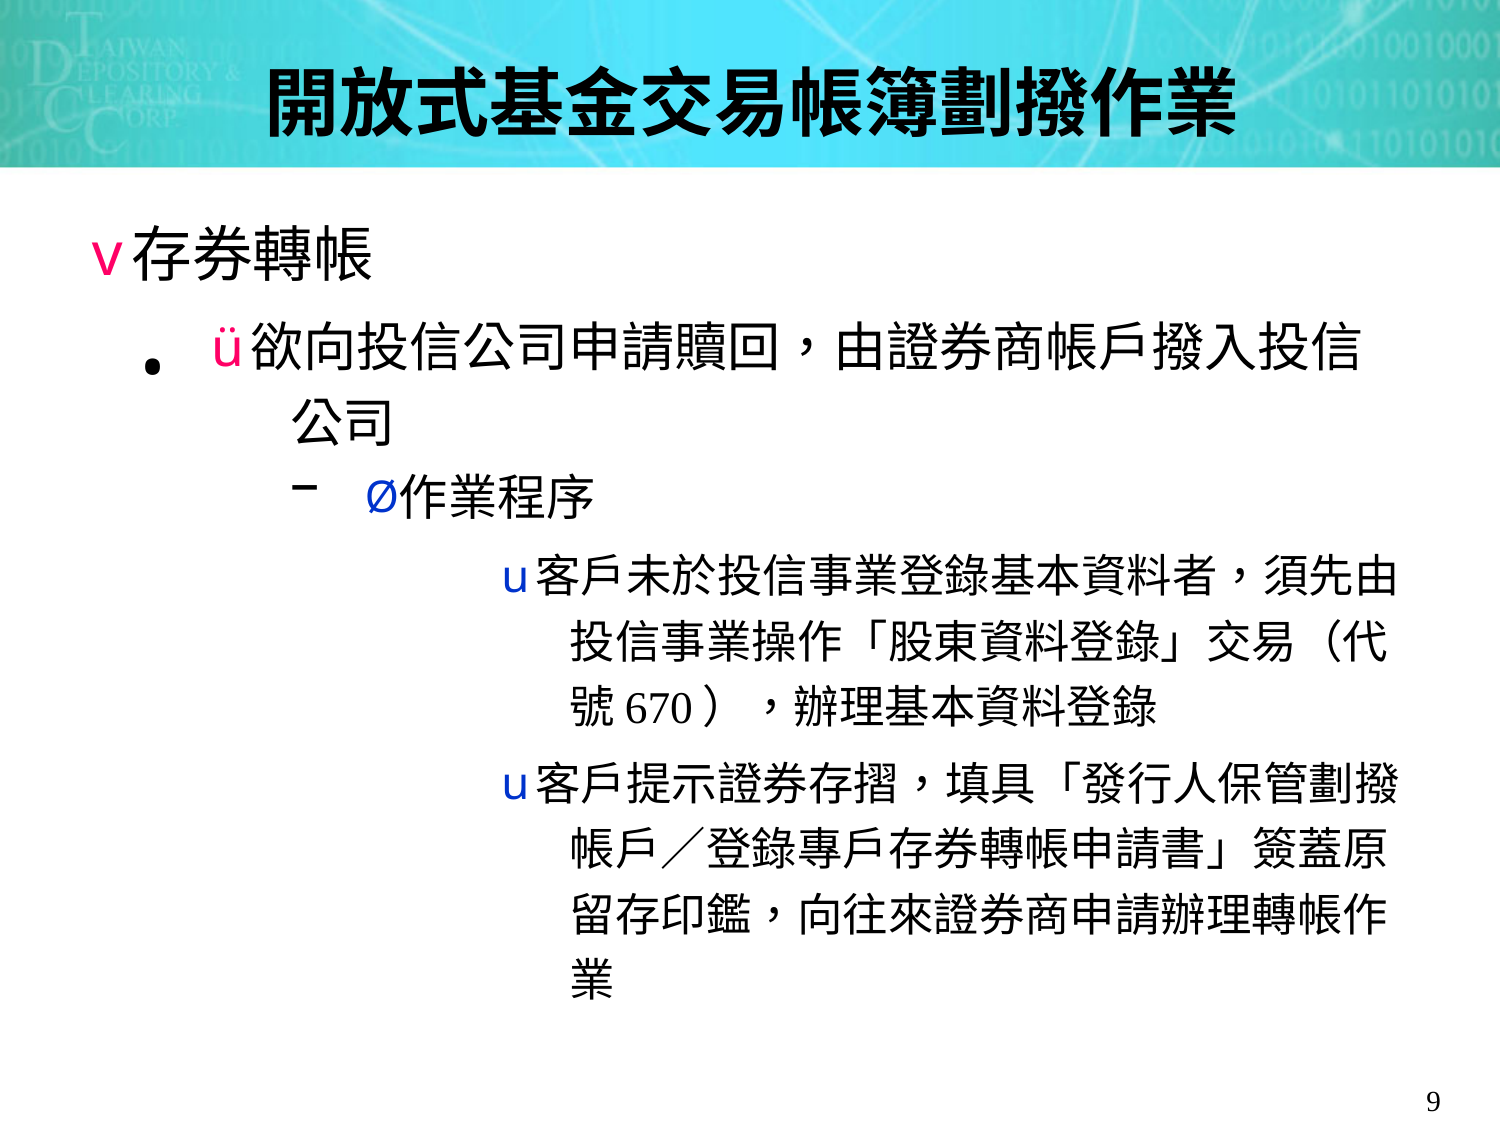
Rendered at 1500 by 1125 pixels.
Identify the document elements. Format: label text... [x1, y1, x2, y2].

title 開放式基金交易帳簿劃撥作業 [76, 42, 1427, 159]
text_box [1411, 1074, 1500, 1125]
list 存券轉帳 欲向投信公司申請贖回，由證券商帳戶撥入投信公司 作業程序 客戶未於投信事業登錄基本資料者，須先由投信事業操作「股東資料登錄」交易（代號670），辦理基本資料登錄 客戶提示證券存摺，填具「發行人保管劃撥帳戶／登錄專戶存券轉帳申請書」簽蓋原留存印鑑，向往來證券商申請辦理轉帳作業 [76, 220, 1427, 1022]
